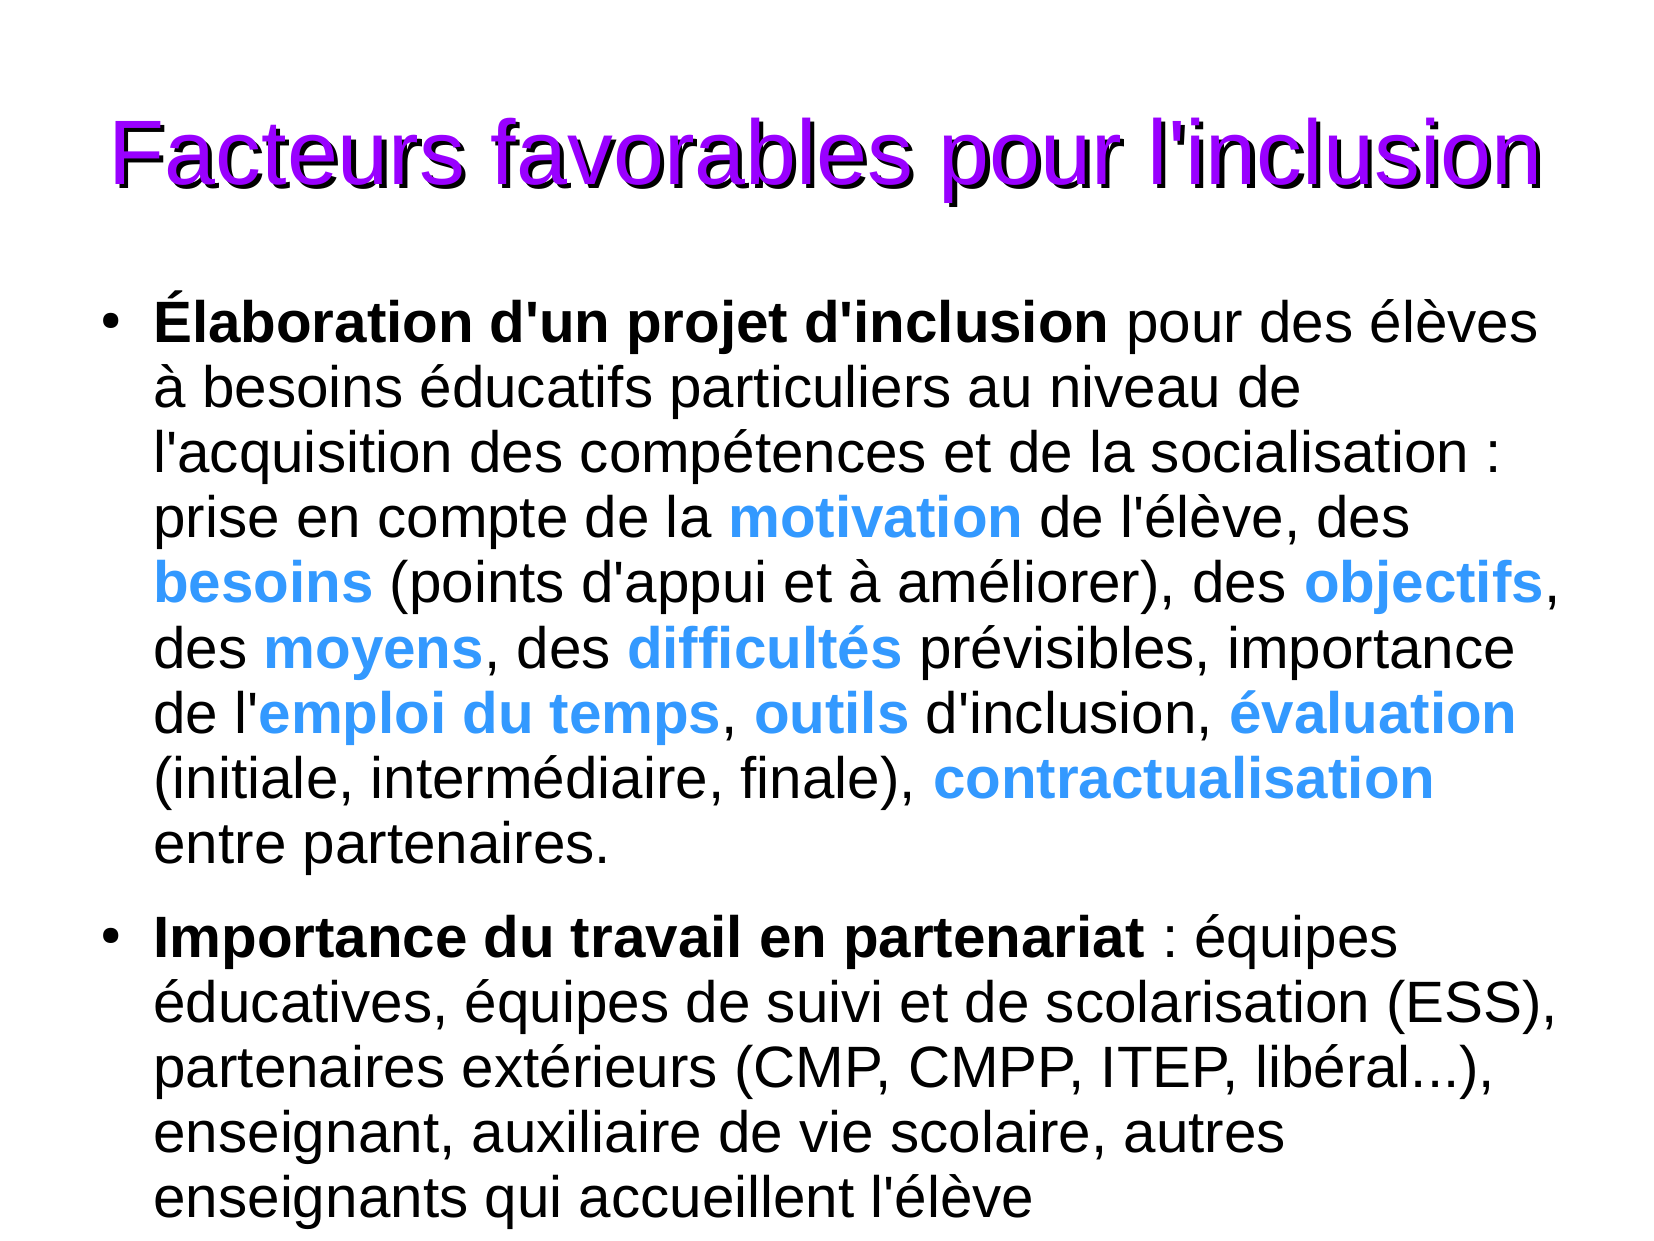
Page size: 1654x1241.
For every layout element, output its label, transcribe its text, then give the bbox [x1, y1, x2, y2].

list Élaboration d'un projet d'inclusion pour des élèves à besoins éducatifs particuliers au niveau de l'acquisition des compétences et de la socialisation : prise en compte de la motivation de l'élève, des besoins (points d'appui et à améliorer), des objectifs, des moyens, des difficultés prévisibles, importance de l'emploi du temps, outils d'inclusion, évaluation (initiale, intermédiaire, finale), contractualisation entre partenaires. Importance du travail en partenariat : équipes éducatives, équipes de suivi et de scolarisation (ESS), partenaires extérieurs (CMP, CMPP, ITEP, libéral...), enseignant, auxiliaire de vie scolaire, autres enseignants qui accueillent l'élève [82, 290, 1571, 1241]
title Facteurs favorables pour l'inclusion [82, 49, 1571, 257]
